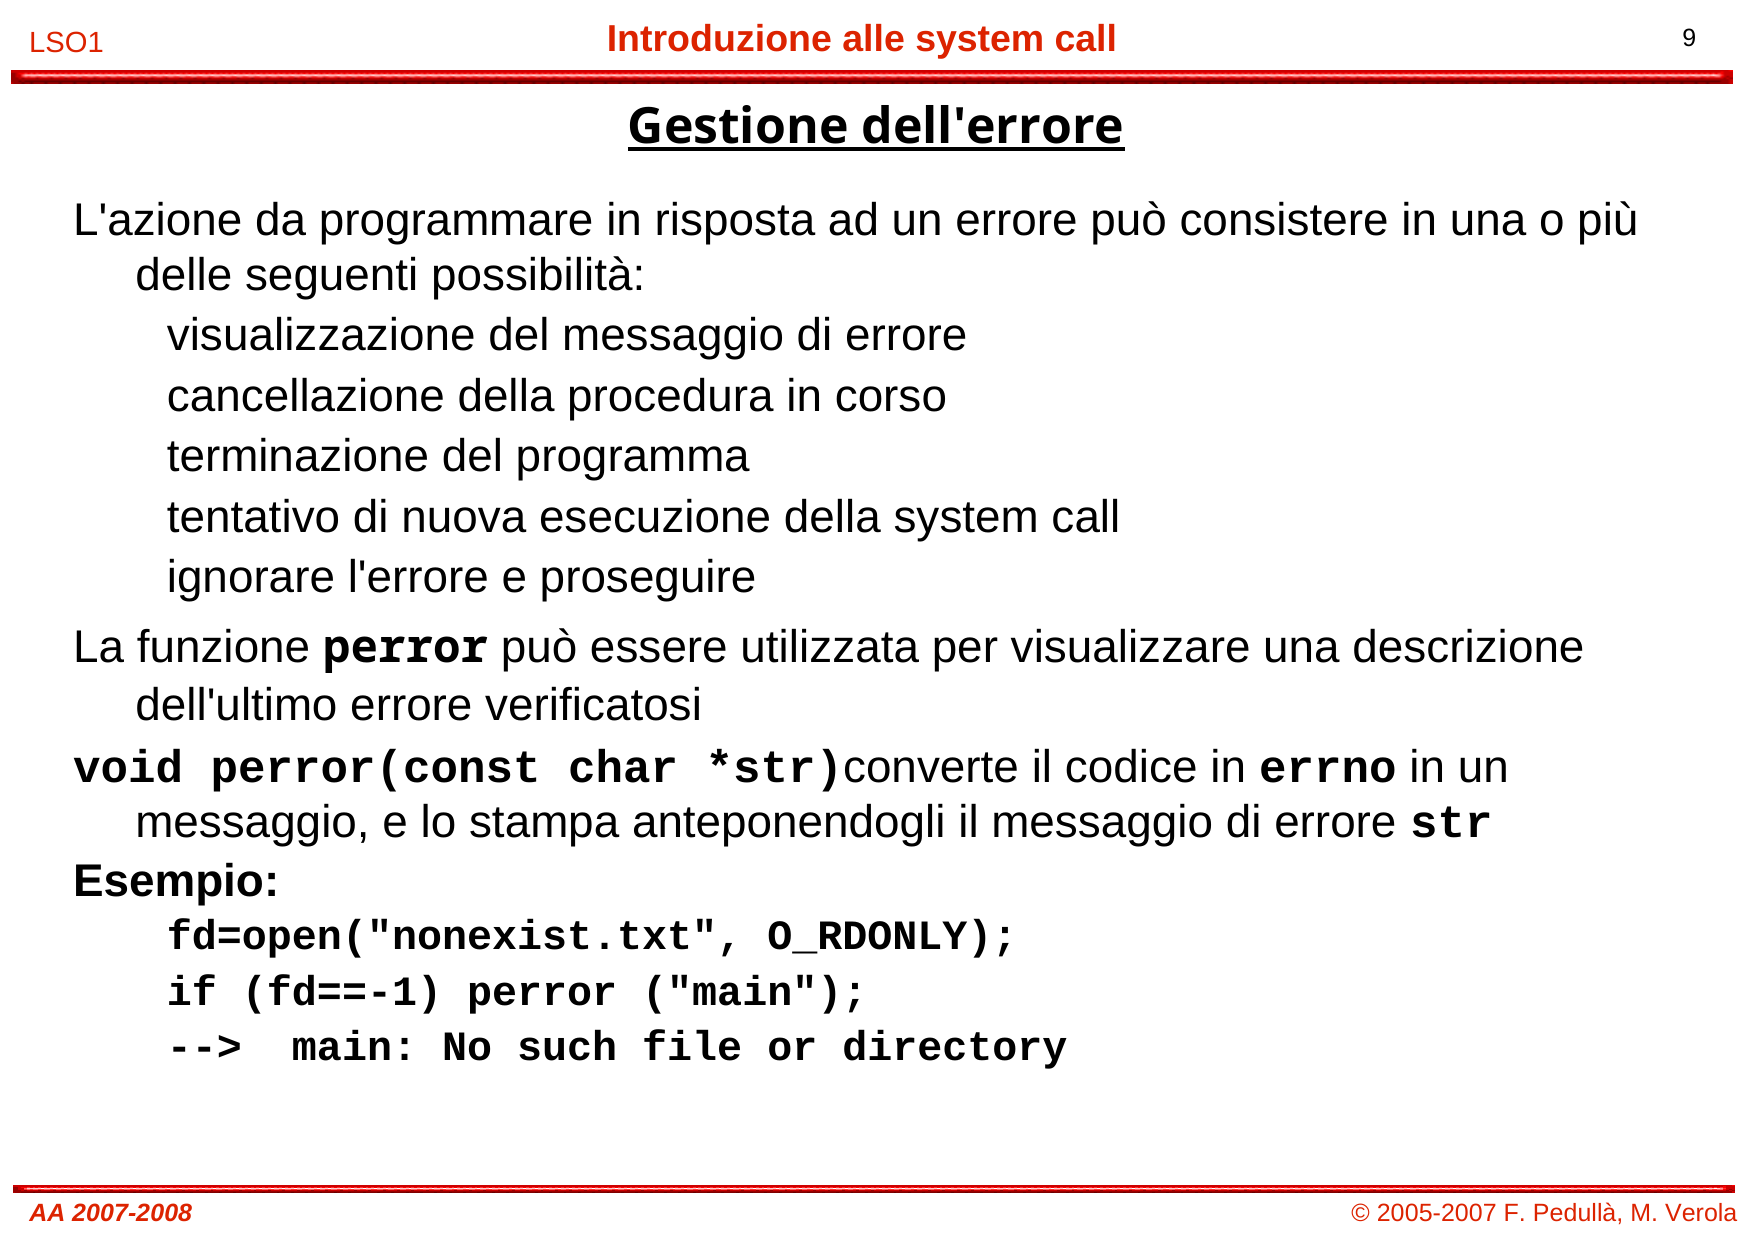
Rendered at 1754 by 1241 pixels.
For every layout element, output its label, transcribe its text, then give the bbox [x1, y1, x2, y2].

title Gestione dell'errore [590, 78, 1162, 174]
list L'azione da programmare in risposta ad un errore può consistere in una o più delle seguenti possibilità: visualizzazione del messaggio di errore cancellazione della procedura in corso terminazione del programma tentativo di nuova esecuzione della system call ignorare l'errore e proseguire La funzione perror può essere utilizzata per visualizzare una descrizione dell'ultimo errore verificatosi void perror(const char *str)converte il codice in errno in un messaggio, e lo stampa anteponendogli il messaggio di errore str Esempio: fd=open("nonexist.txt", O_RDONLY); if (fd==-1) perror ("main"); --> main: No such file or directory [58, 183, 1675, 1186]
picture [13, 1185, 1735, 1193]
picture [11, 70, 1733, 84]
